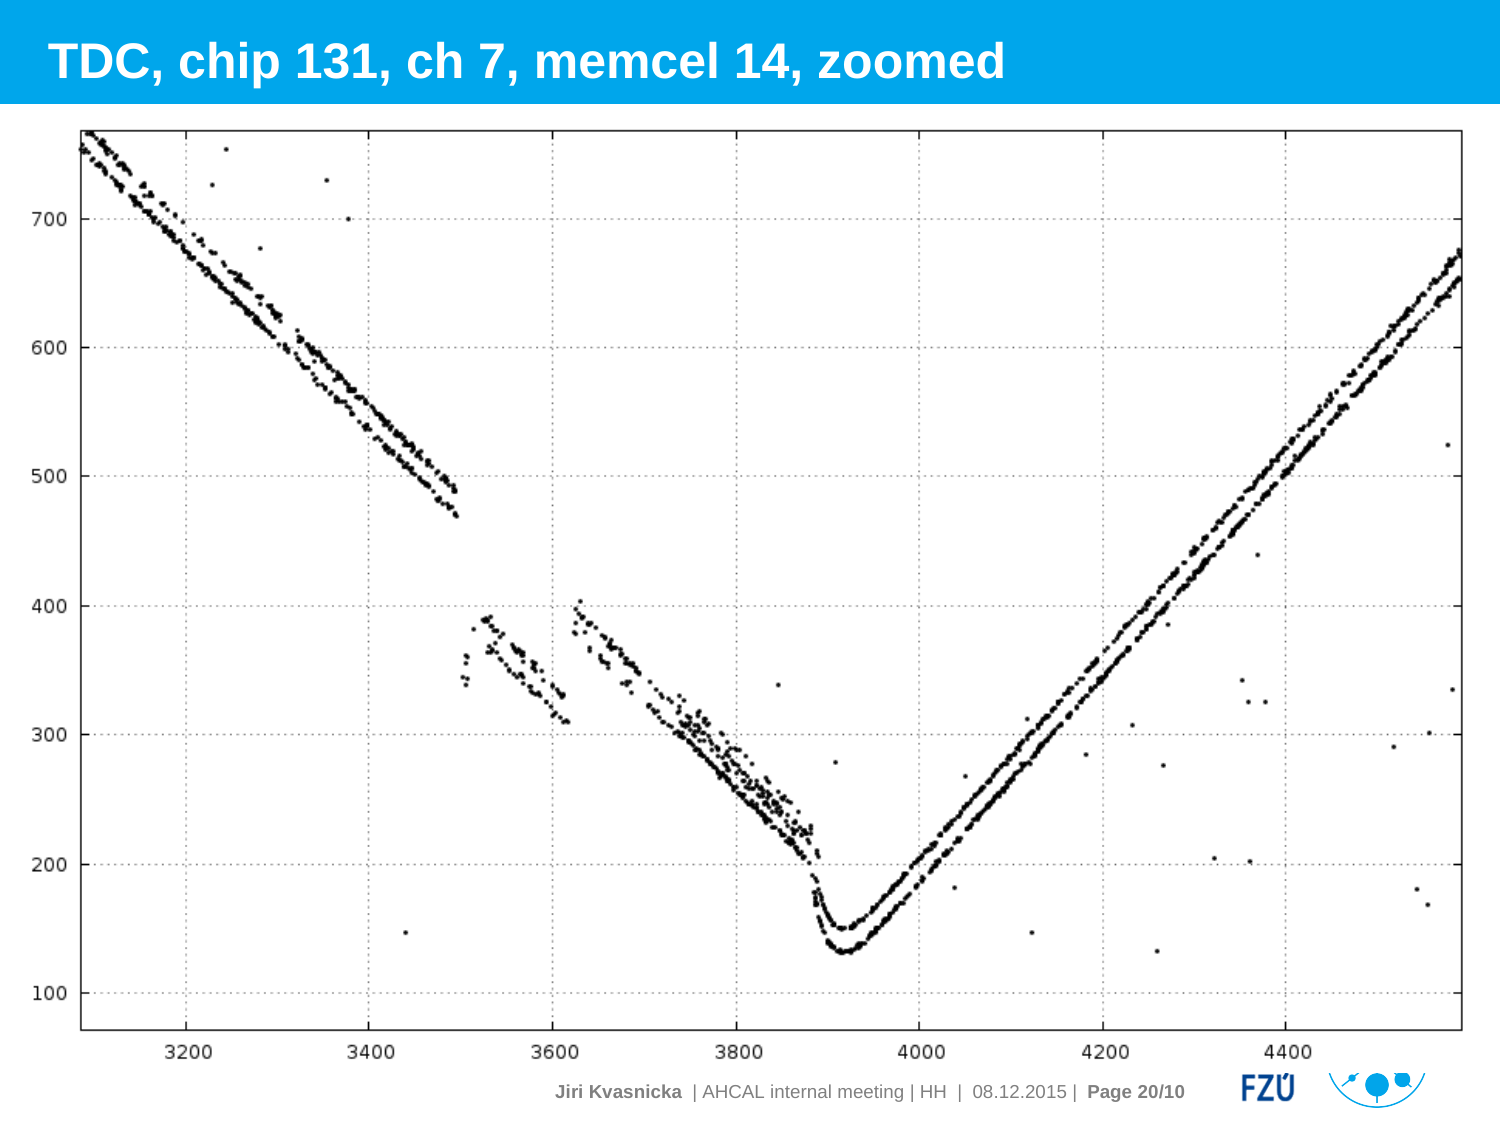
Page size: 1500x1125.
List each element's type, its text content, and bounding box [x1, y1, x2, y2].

title TDC, chip 131, ch 7, memcel 14, zoomed [47, 16, 1446, 104]
picture [0, 105, 1500, 1110]
